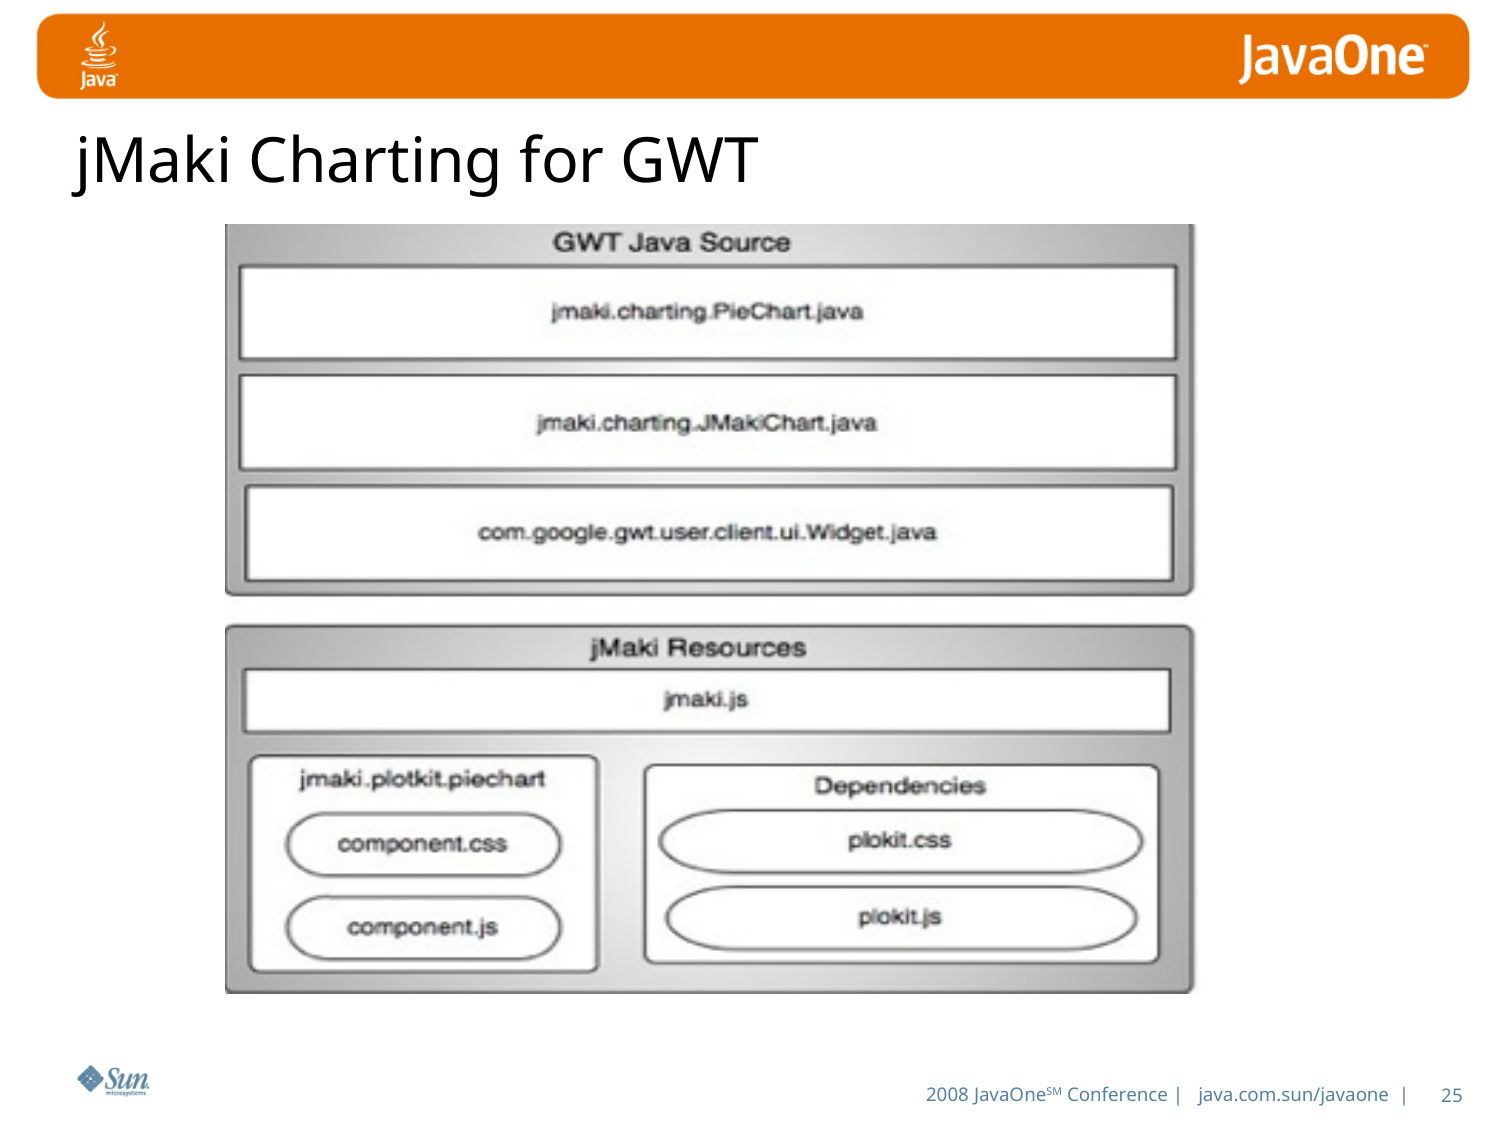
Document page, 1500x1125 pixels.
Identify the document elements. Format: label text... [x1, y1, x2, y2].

title jMaki Charting for GWT [75, 124, 1426, 288]
picture [0, 0, 1500, 1125]
